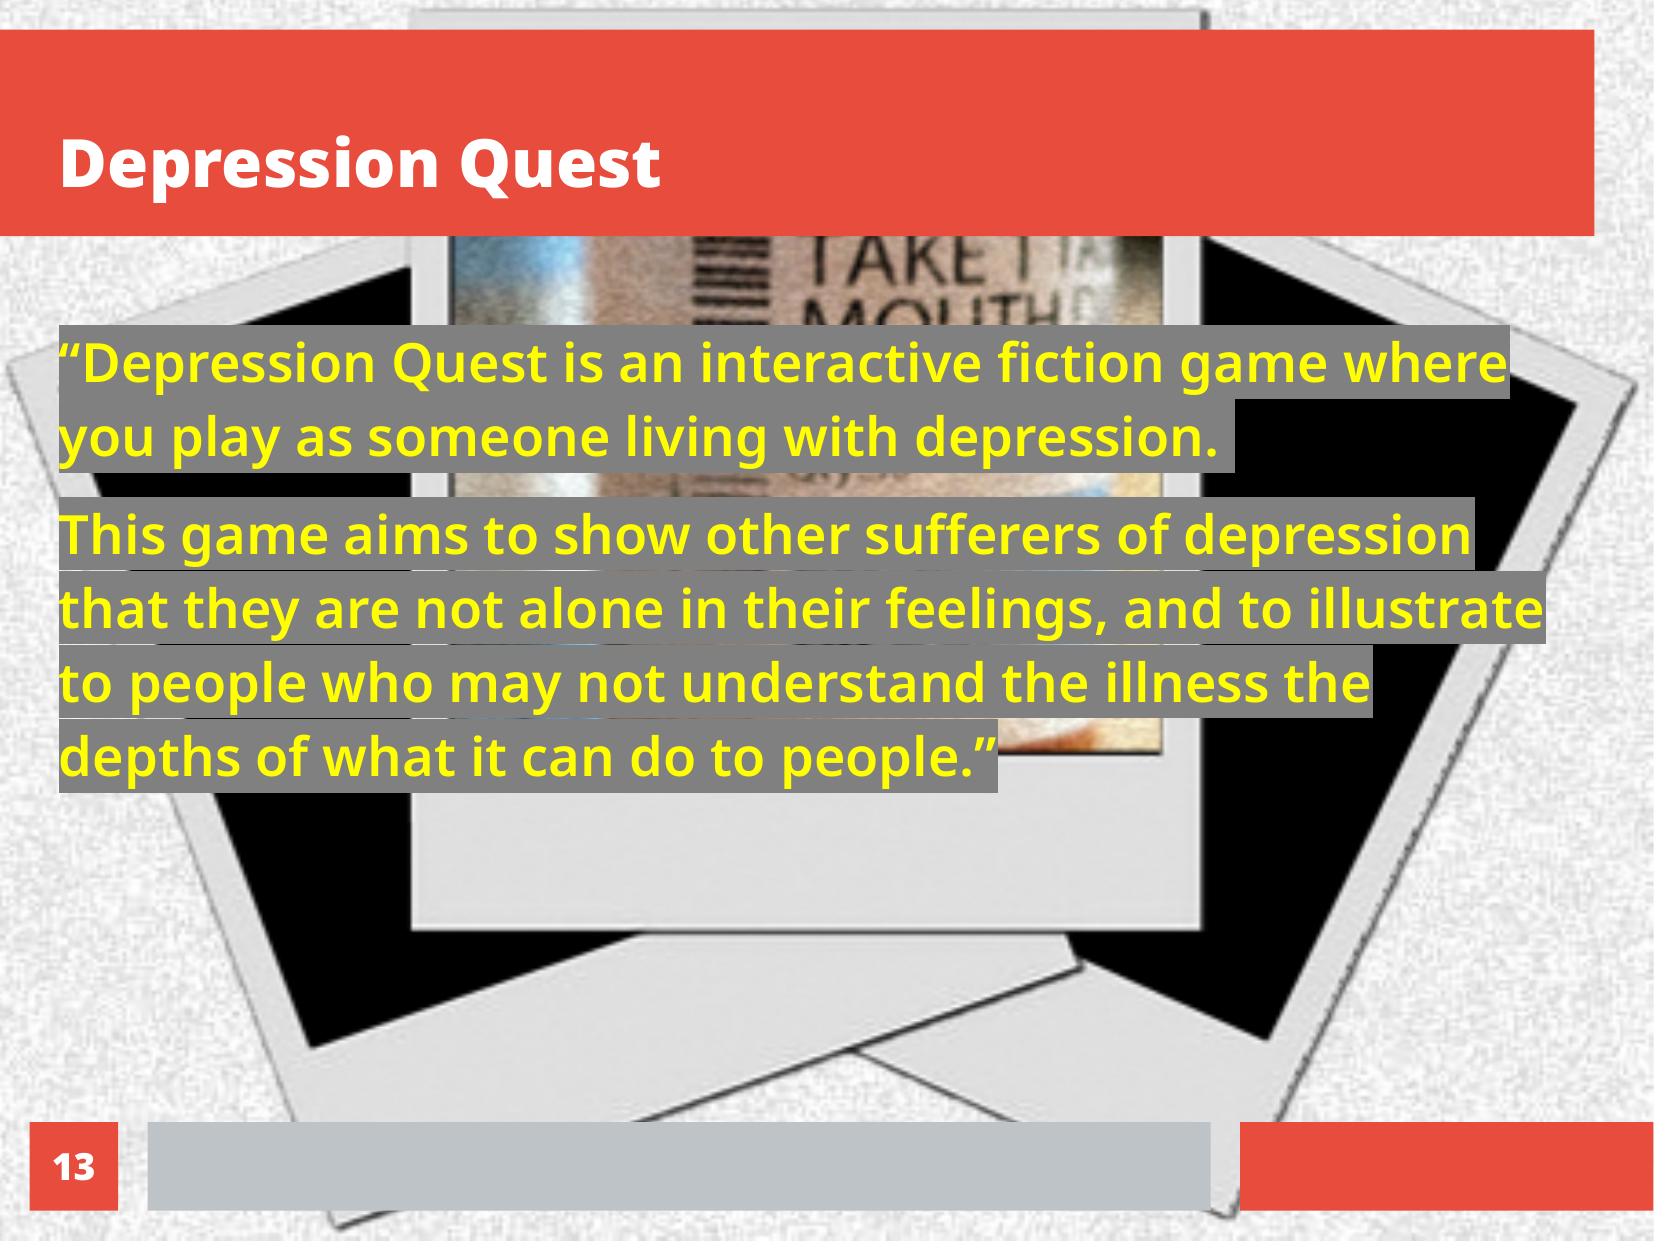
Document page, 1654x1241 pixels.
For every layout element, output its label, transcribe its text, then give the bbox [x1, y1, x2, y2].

picture [0, 0, 1654, 1241]
title Depression Quest [59, 59, 1595, 207]
list “Depression Quest is an interactive fiction game where you play as someone living with depression. This game aims to show other sufferers of depression that they are not alone in their feelings, and to illustrate to people who may not understand the illness the depths of what it can do to people.” [59, 324, 1565, 1093]
